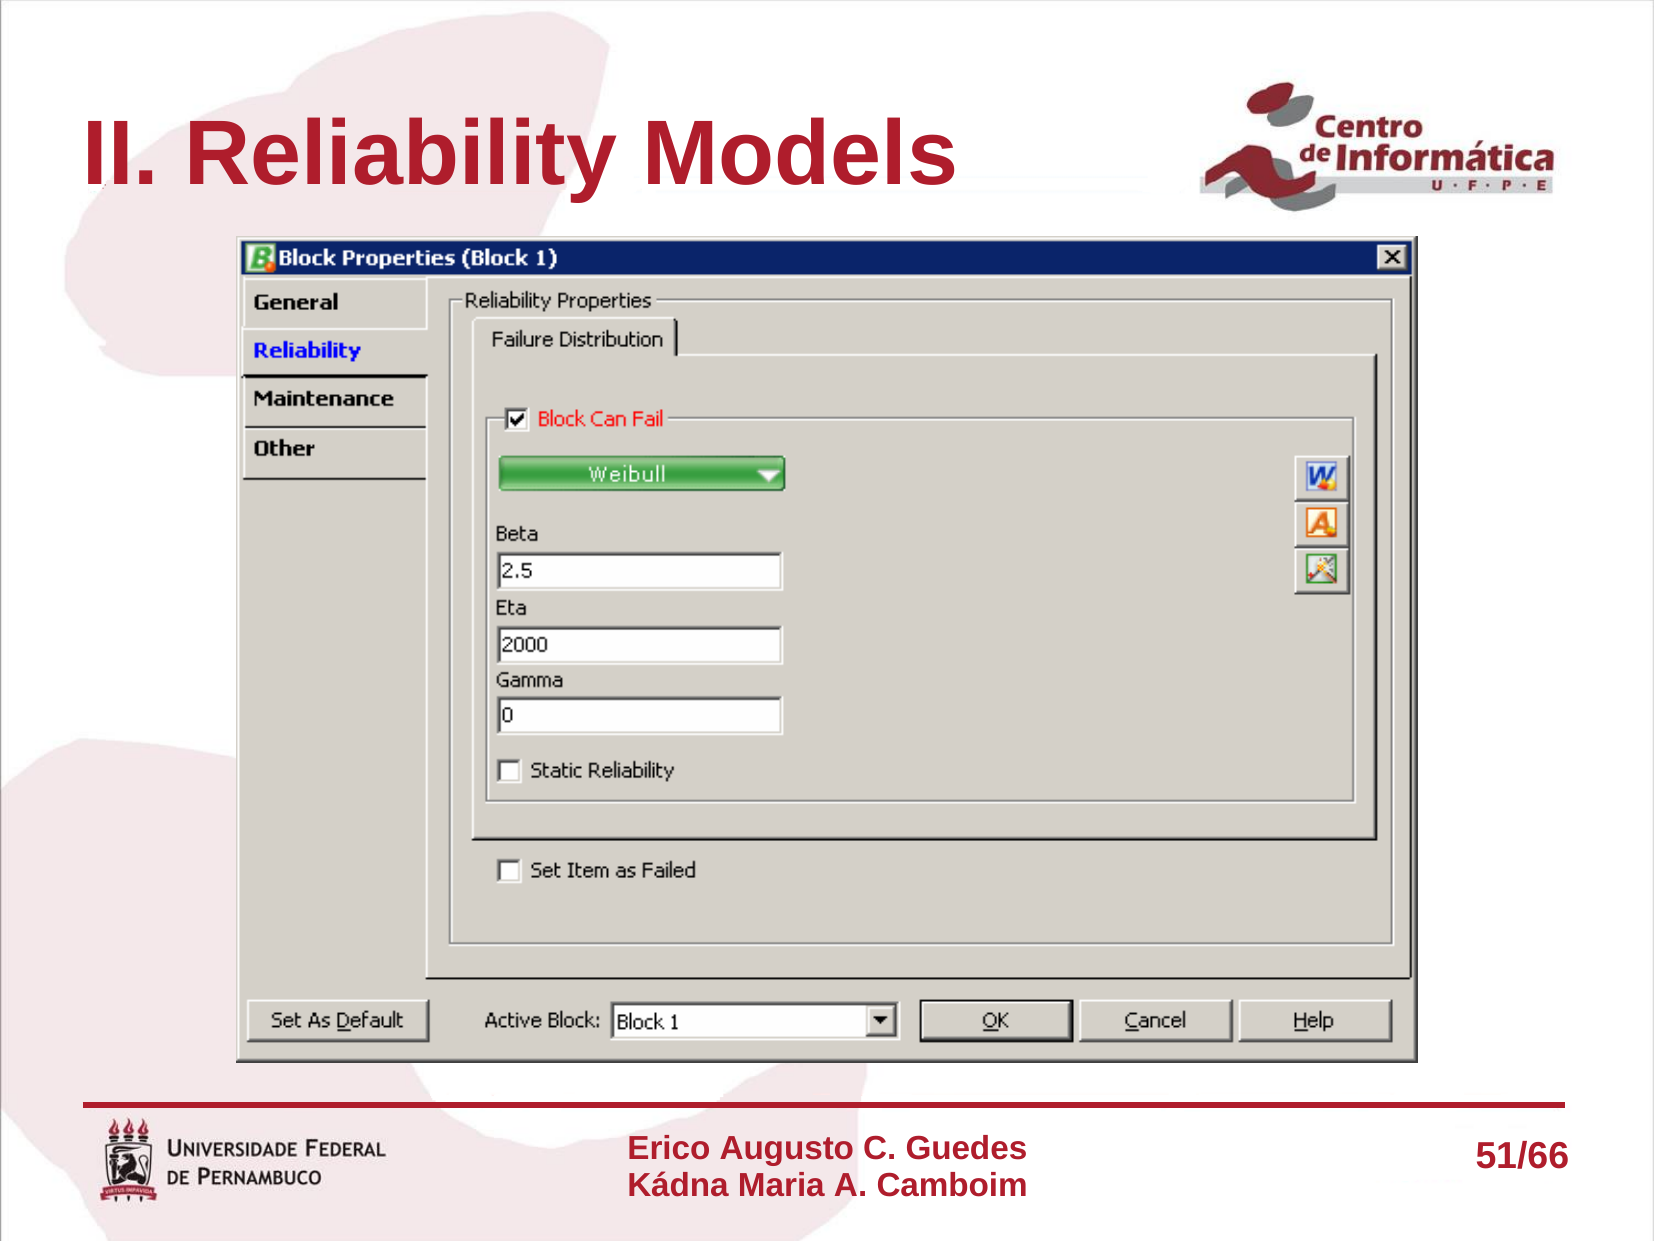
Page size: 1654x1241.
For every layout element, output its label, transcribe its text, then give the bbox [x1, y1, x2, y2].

picture [0, 0, 1654, 1241]
title II. Reliability Models [82, 56, 1571, 250]
